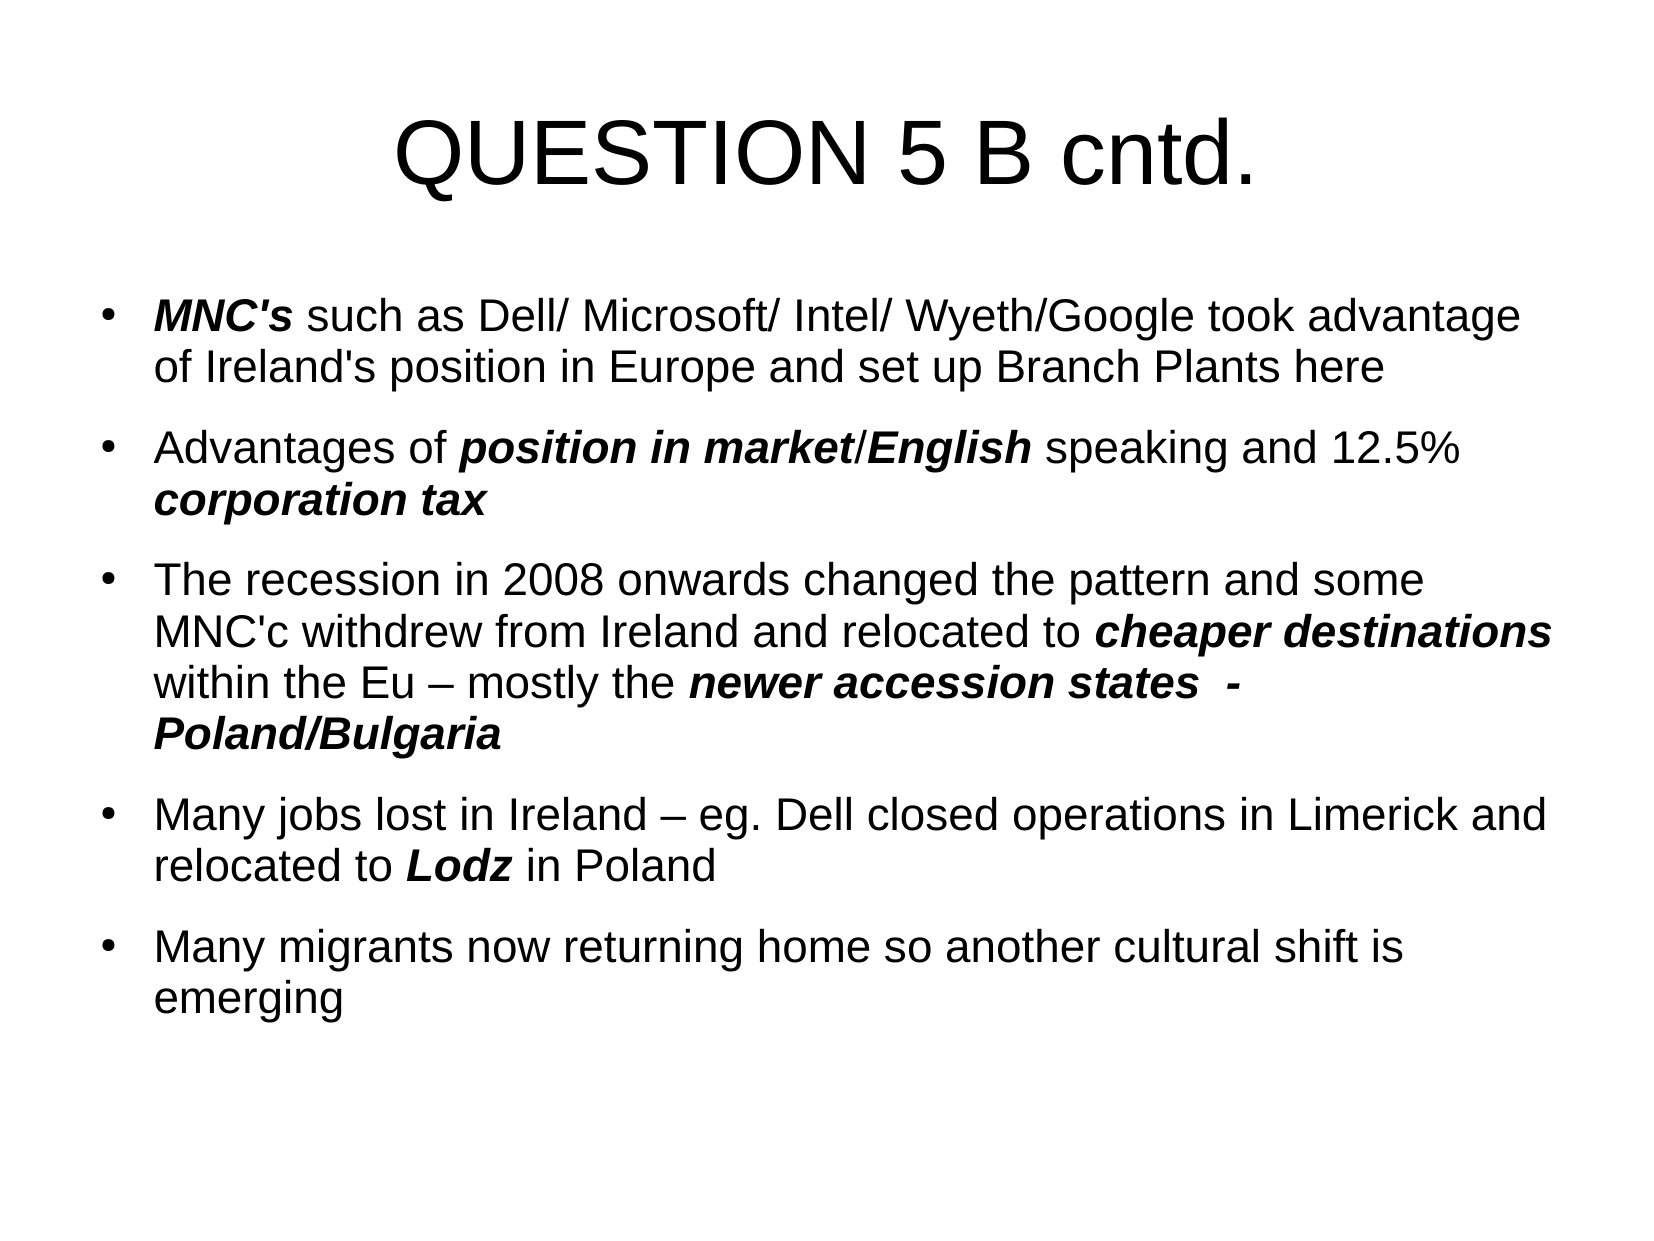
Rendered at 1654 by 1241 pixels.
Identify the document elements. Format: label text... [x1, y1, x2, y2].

title QUESTION 5 B cntd. [82, 56, 1571, 250]
list MNC's such as Dell/ Microsoft/ Intel/ Wyeth/Google took advantage of Ireland's position in Europe and set up Branch Plants here Advantages of position in market/English speaking and 12.5% corporation tax The recession in 2008 onwards changed the pattern and some MNC'c withdrew from Ireland and relocated to cheaper destinations within the Eu – mostly the newer accession states - Poland/Bulgaria Many jobs lost in Ireland – eg. Dell closed operations in Limerick and relocated to Lodz in Poland Many migrants now returning home so another cultural shift is emerging [82, 290, 1571, 1094]
